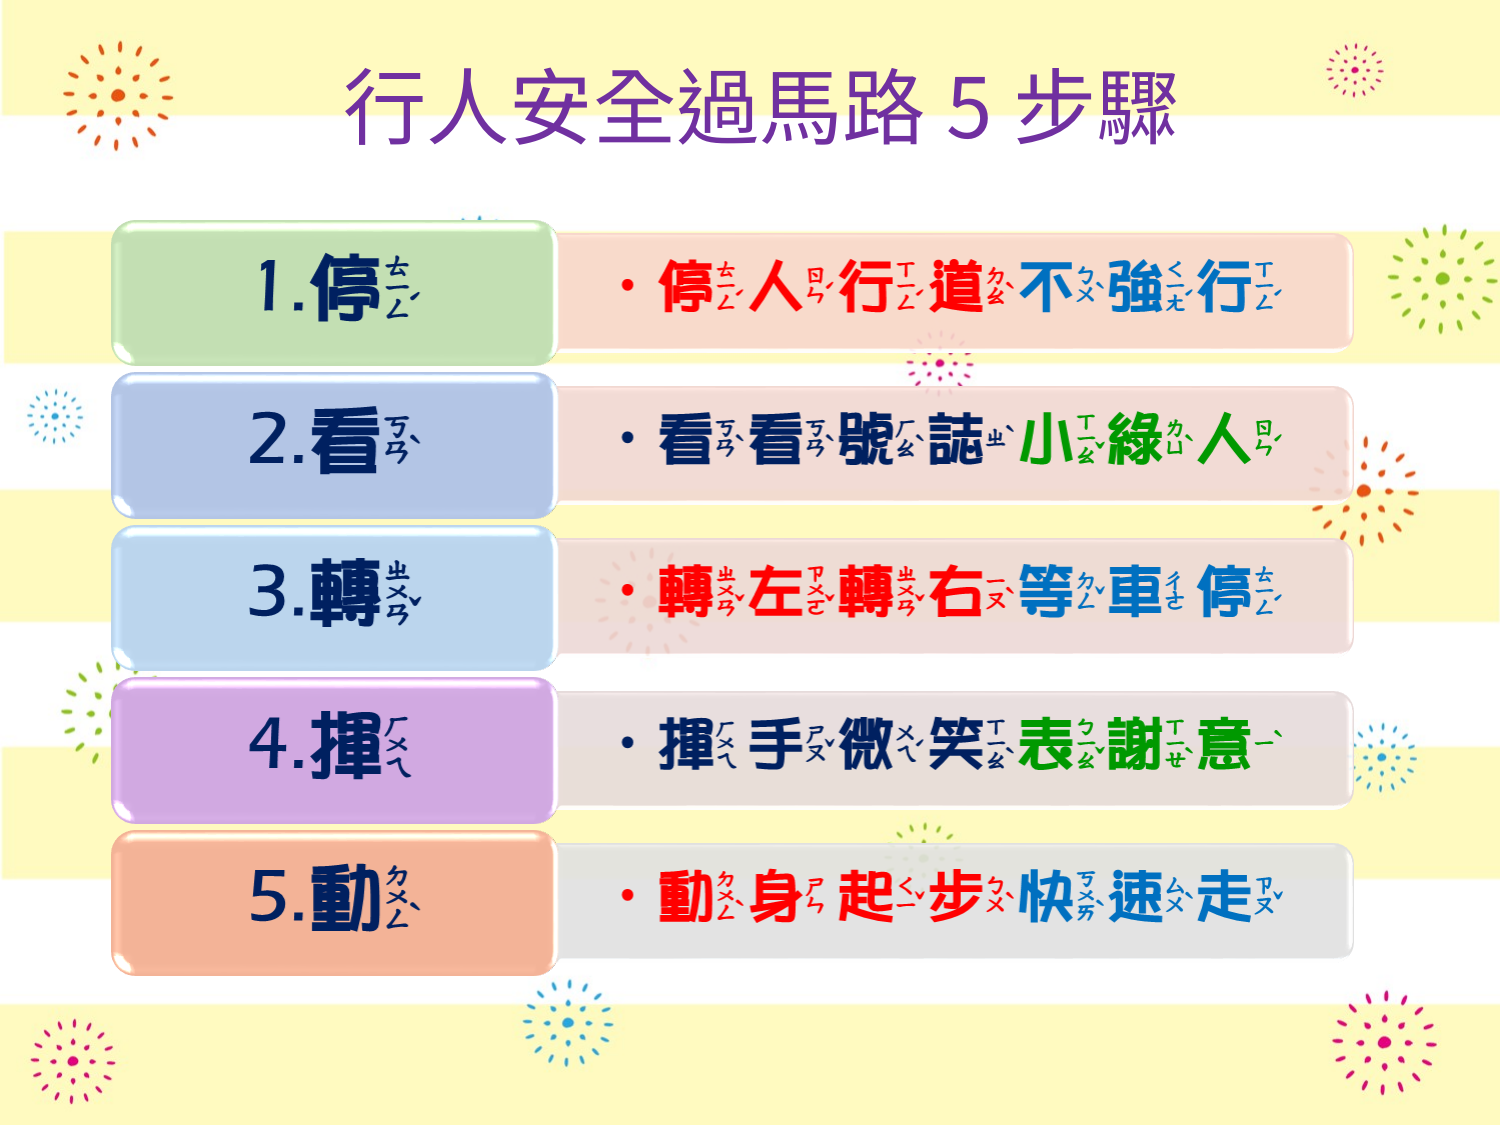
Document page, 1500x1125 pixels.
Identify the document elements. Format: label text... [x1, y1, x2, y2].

title 行人安全過馬路5步驟 [123, 54, 1400, 169]
picture [0, 0, 1500, 1125]
